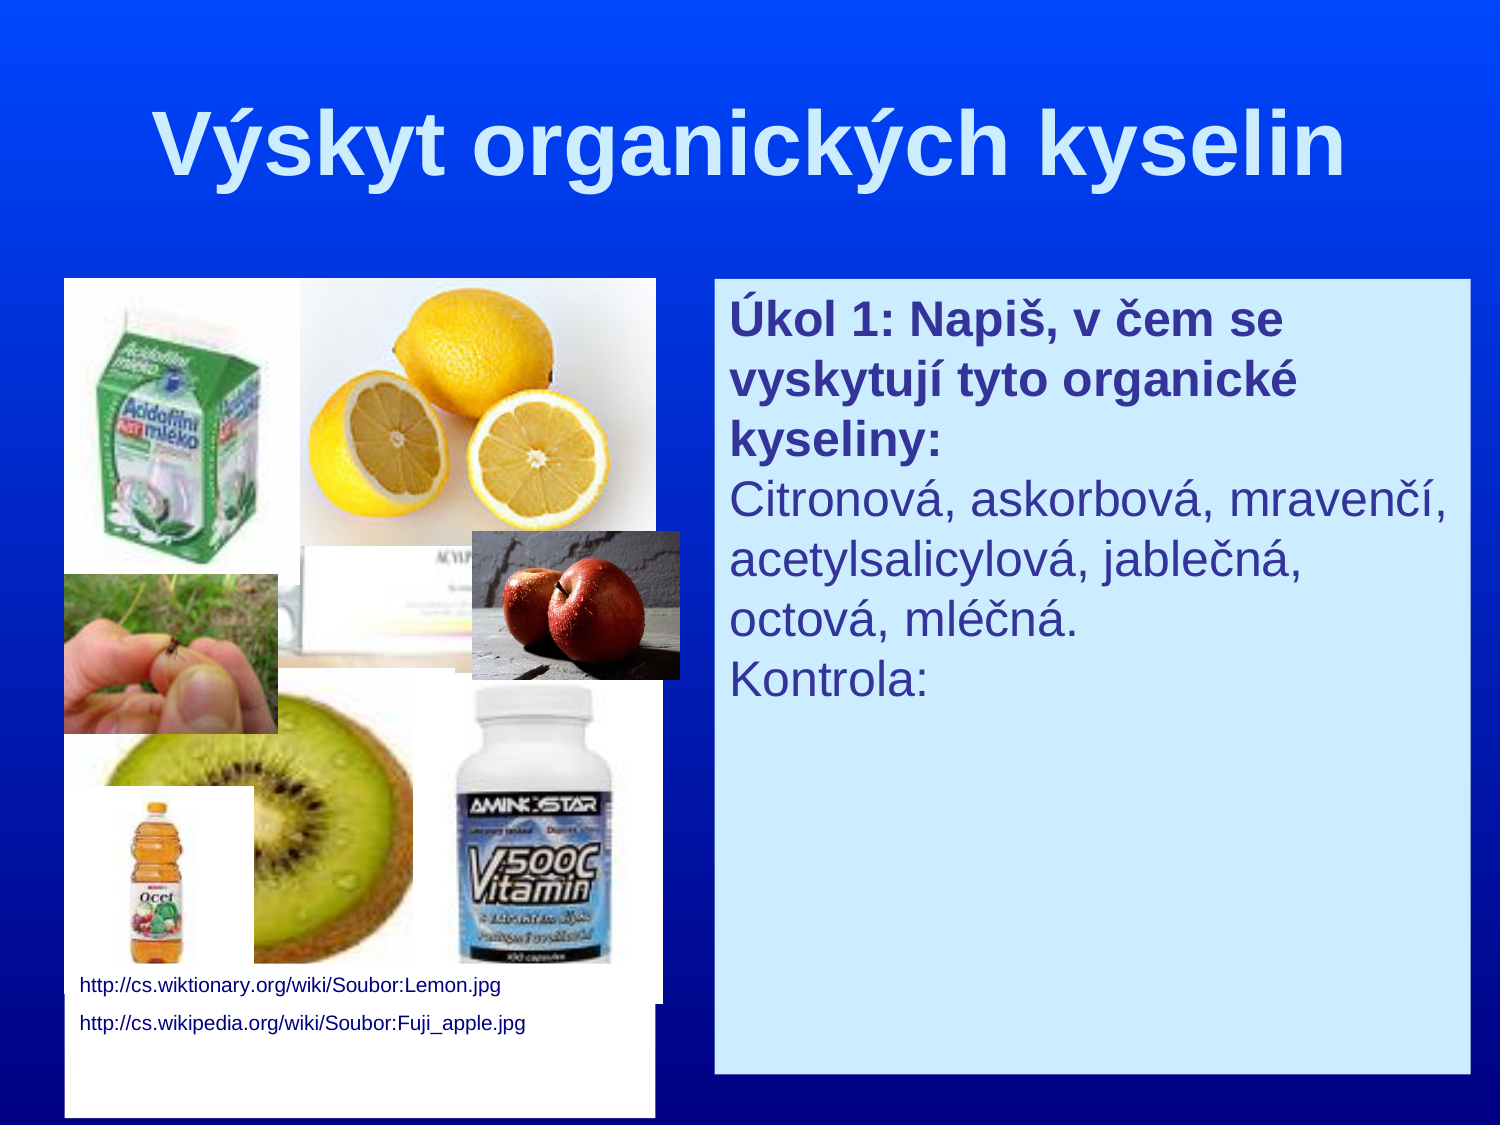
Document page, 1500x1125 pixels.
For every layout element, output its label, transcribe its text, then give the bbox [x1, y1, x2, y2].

text_box Úkol 1: Napiš, v čem se vyskytují tyto organické kyseliny: Citronová, askorbová, mravenčí, acetylsalicylová, jablečná, octová, mléčná. Kontrola: Citrónová: citrón Askorbová: vitamín C, kiwi, citrón Mravenčí: těla mravenců Acetylsalicylová: aspirin Jablečná: jablka Octová: ocet Mléčná: kysané mléčné výrobky [714, 278, 1471, 1075]
title Výskyt organických kyselin [75, 45, 1426, 233]
text_box http://cs.wiktionary.org/wiki/Soubor:Lemon.jpg http://cs.wikipedia.org/wiki/Soubor:Fuji_apple.jpg [64, 963, 656, 1119]
picture [64, 278, 680, 734]
text_box [300, 278, 656, 546]
text_box [64, 668, 663, 1004]
